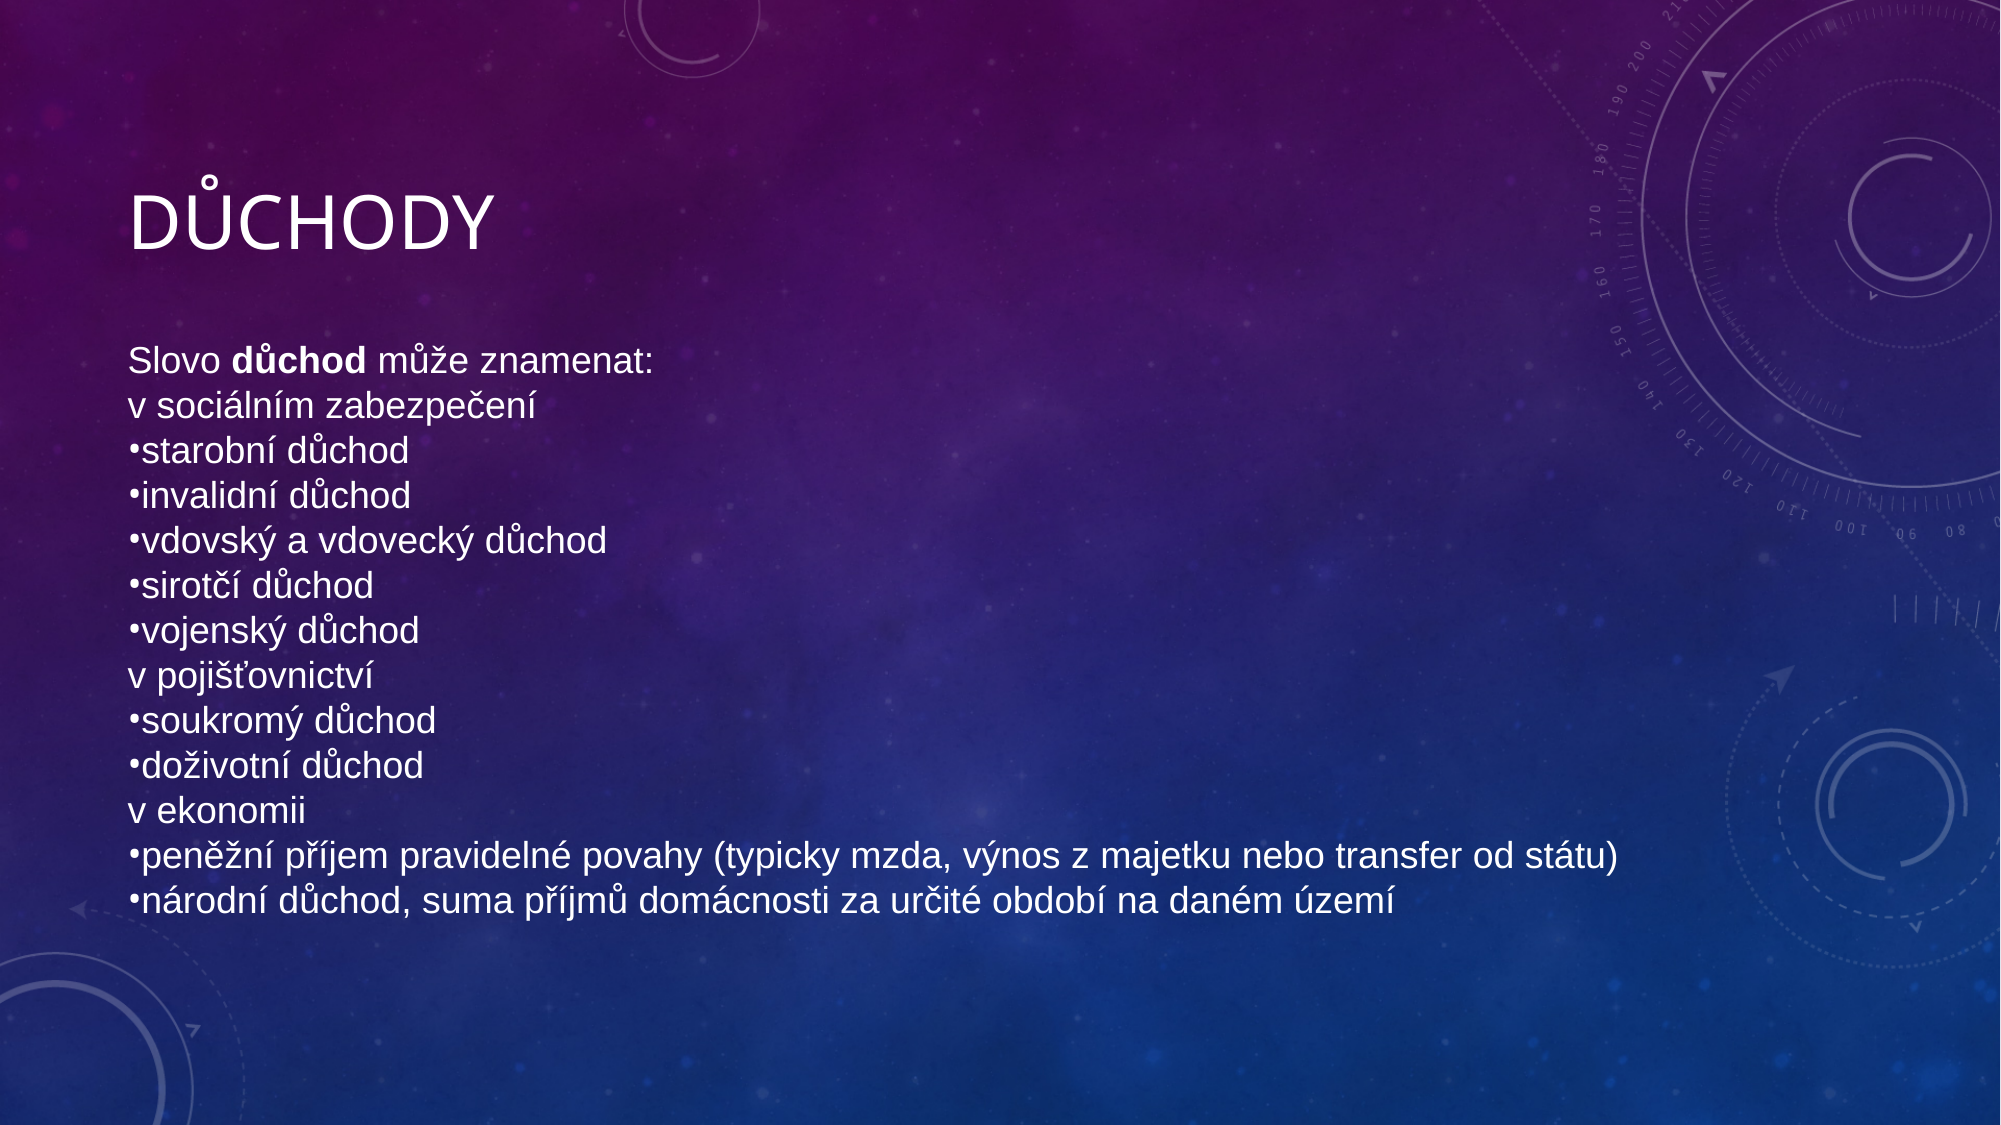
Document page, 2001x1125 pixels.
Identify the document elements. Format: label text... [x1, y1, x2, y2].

list Slovo důchod může znamenat: v sociálním zabezpečení starobní důchod invalidní důchod vdovský a vdovecký důchod sirotčí důchod vojenský důchod v pojišťovnictví soukromý důchod doživotní důchod v ekonomii peněžní příjem pravidelné povahy (typicky mzda, výnos z majetku nebo transfer od státu) národní důchod, suma příjmů domácnosti za určité období na daném území [112, 351, 1775, 950]
title důchody [112, 99, 1775, 339]
